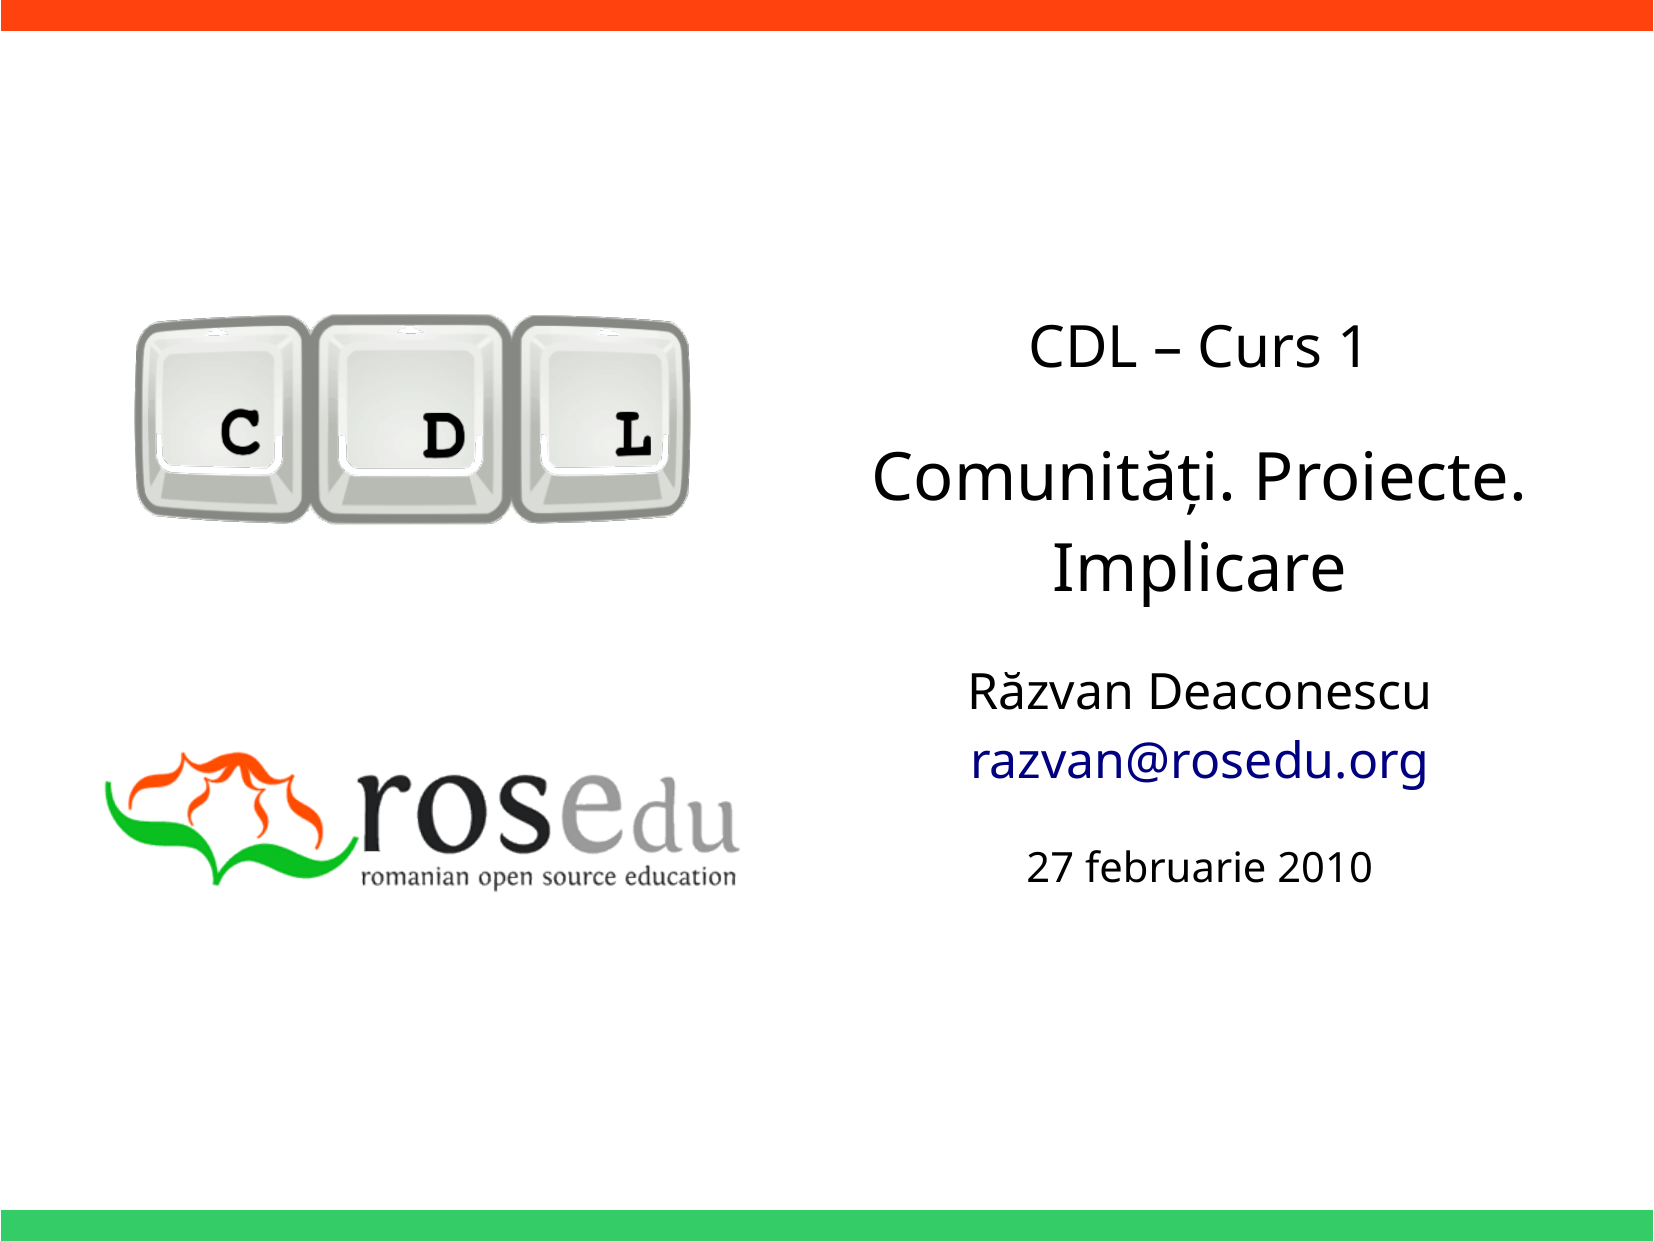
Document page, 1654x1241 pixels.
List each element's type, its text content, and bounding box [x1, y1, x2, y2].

picture [100, 723, 770, 924]
text_box CDL – Curs 1 Comunități. Proiecte. Implicare Răzvan Deaconescu razvan@rosedu.org 27 februarie 2010 [825, 225, 1576, 976]
picture [134, 314, 691, 525]
